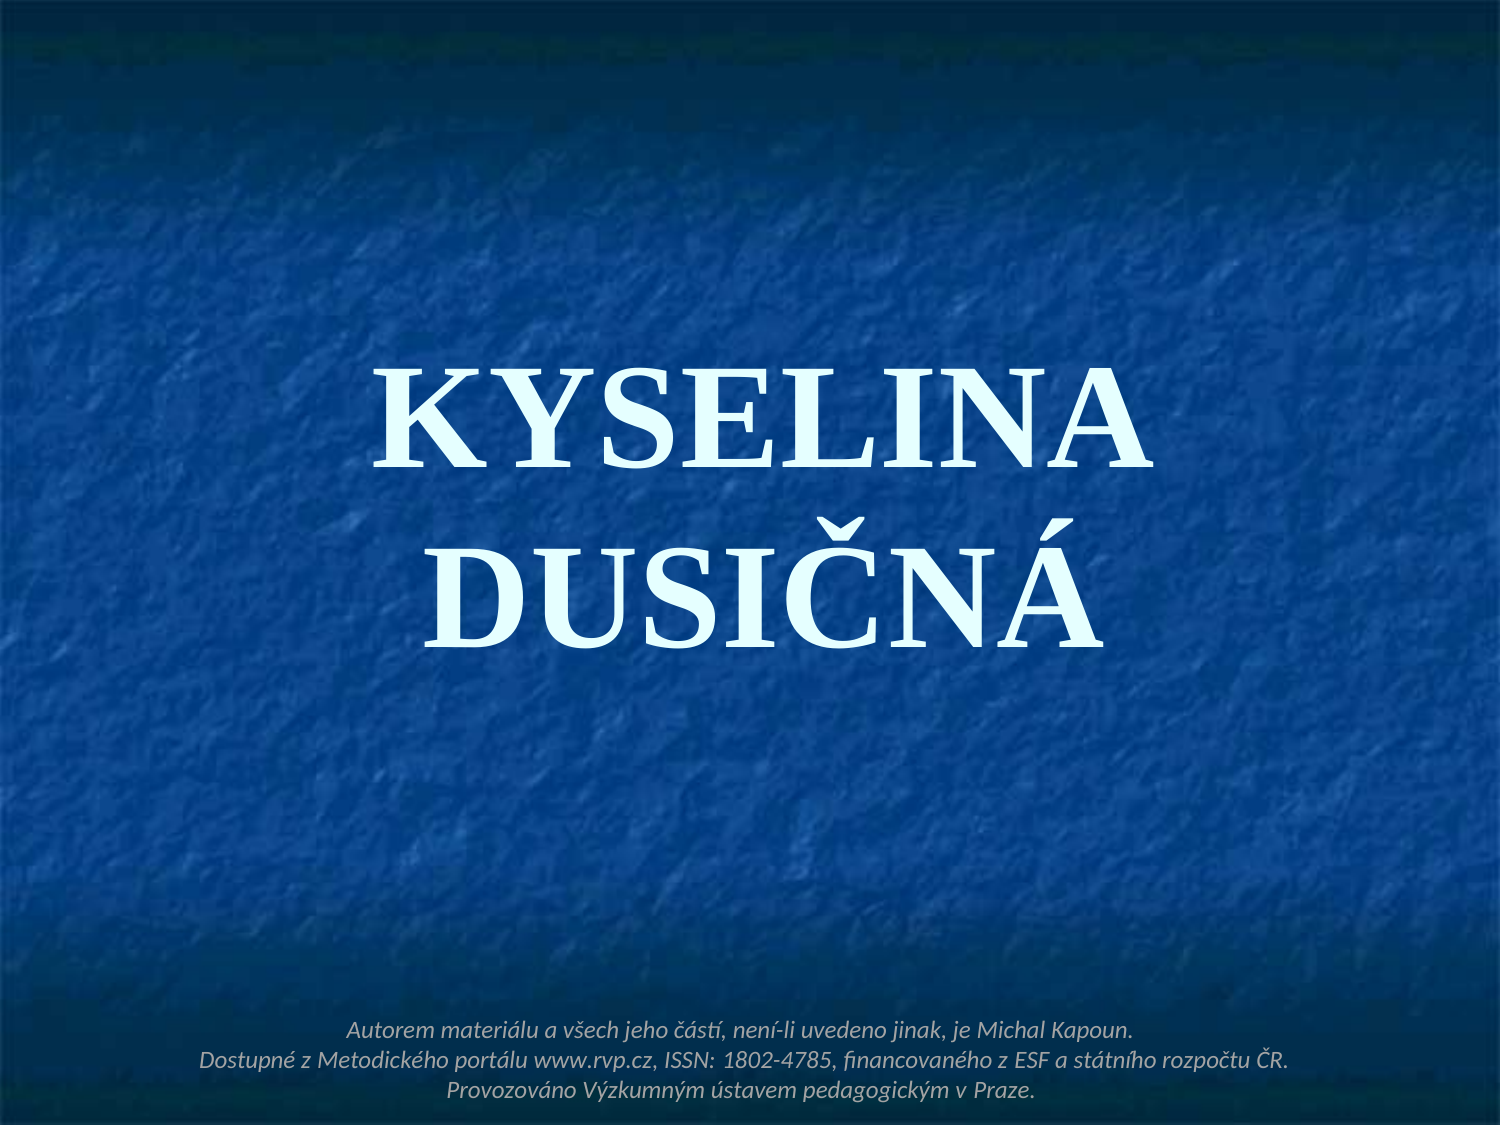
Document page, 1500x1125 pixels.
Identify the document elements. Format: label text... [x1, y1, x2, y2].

picture [0, 0, 1500, 1125]
title KYSELINA DUSIČNÁ [88, 310, 1439, 686]
text_box Autorem materiálu a všech jeho částí, není-li uvedeno jinak, je Michal Kapoun. Dostupné z Metodického portálu www.rvp.cz, ISSN: 1802-4785, financovaného z ESF a státního rozpočtu ČR. Provozováno Výzkumným ústavem pedagogickým v Praze. [147, 1011, 1341, 1106]
